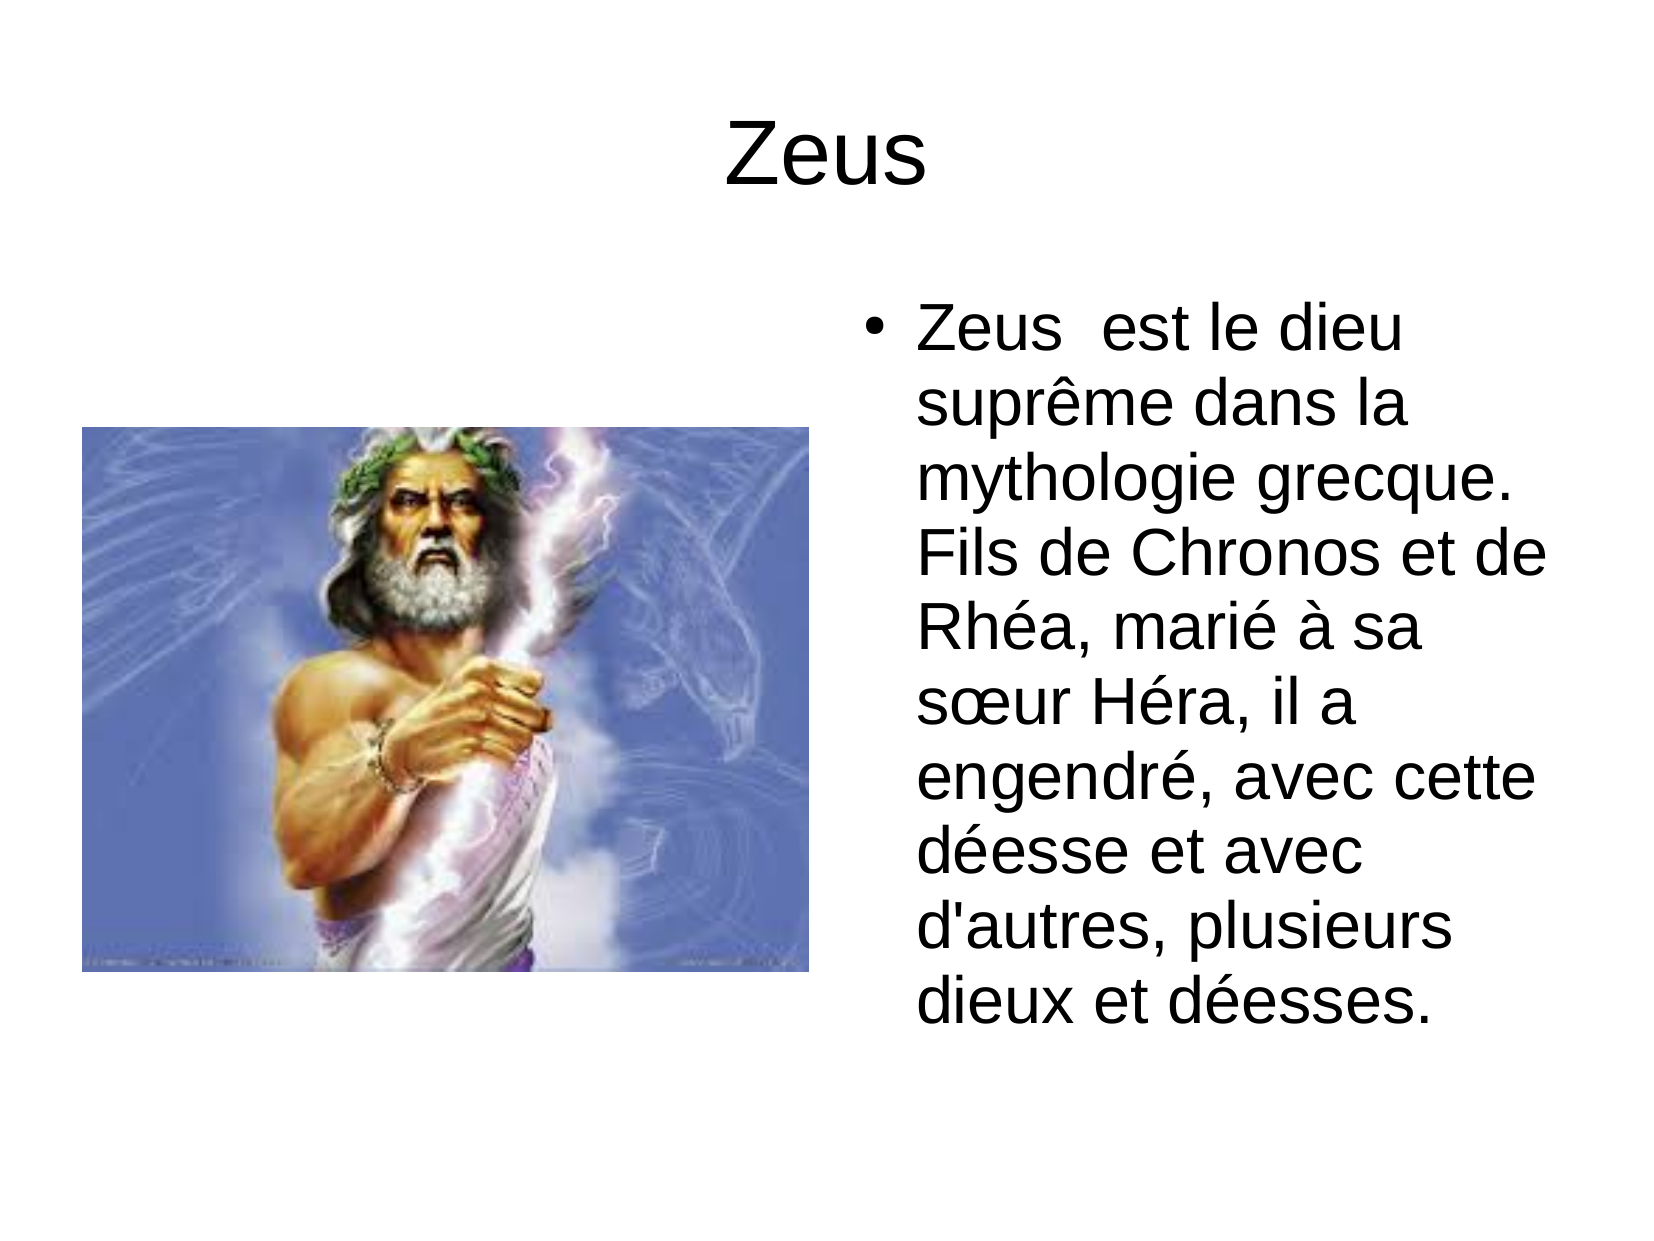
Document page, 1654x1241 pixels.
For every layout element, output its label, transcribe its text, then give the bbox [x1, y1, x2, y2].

list Zeus est le dieu suprême dans la mythologie grecque. Fils de Chronos et de Rhéa, marié à sa sœur Héra, il a engendré, avec cette déesse et avec d'autres, plusieurs dieux et déesses. [845, 290, 1572, 1109]
title Zeus [82, 49, 1571, 257]
picture [82, 427, 809, 972]
